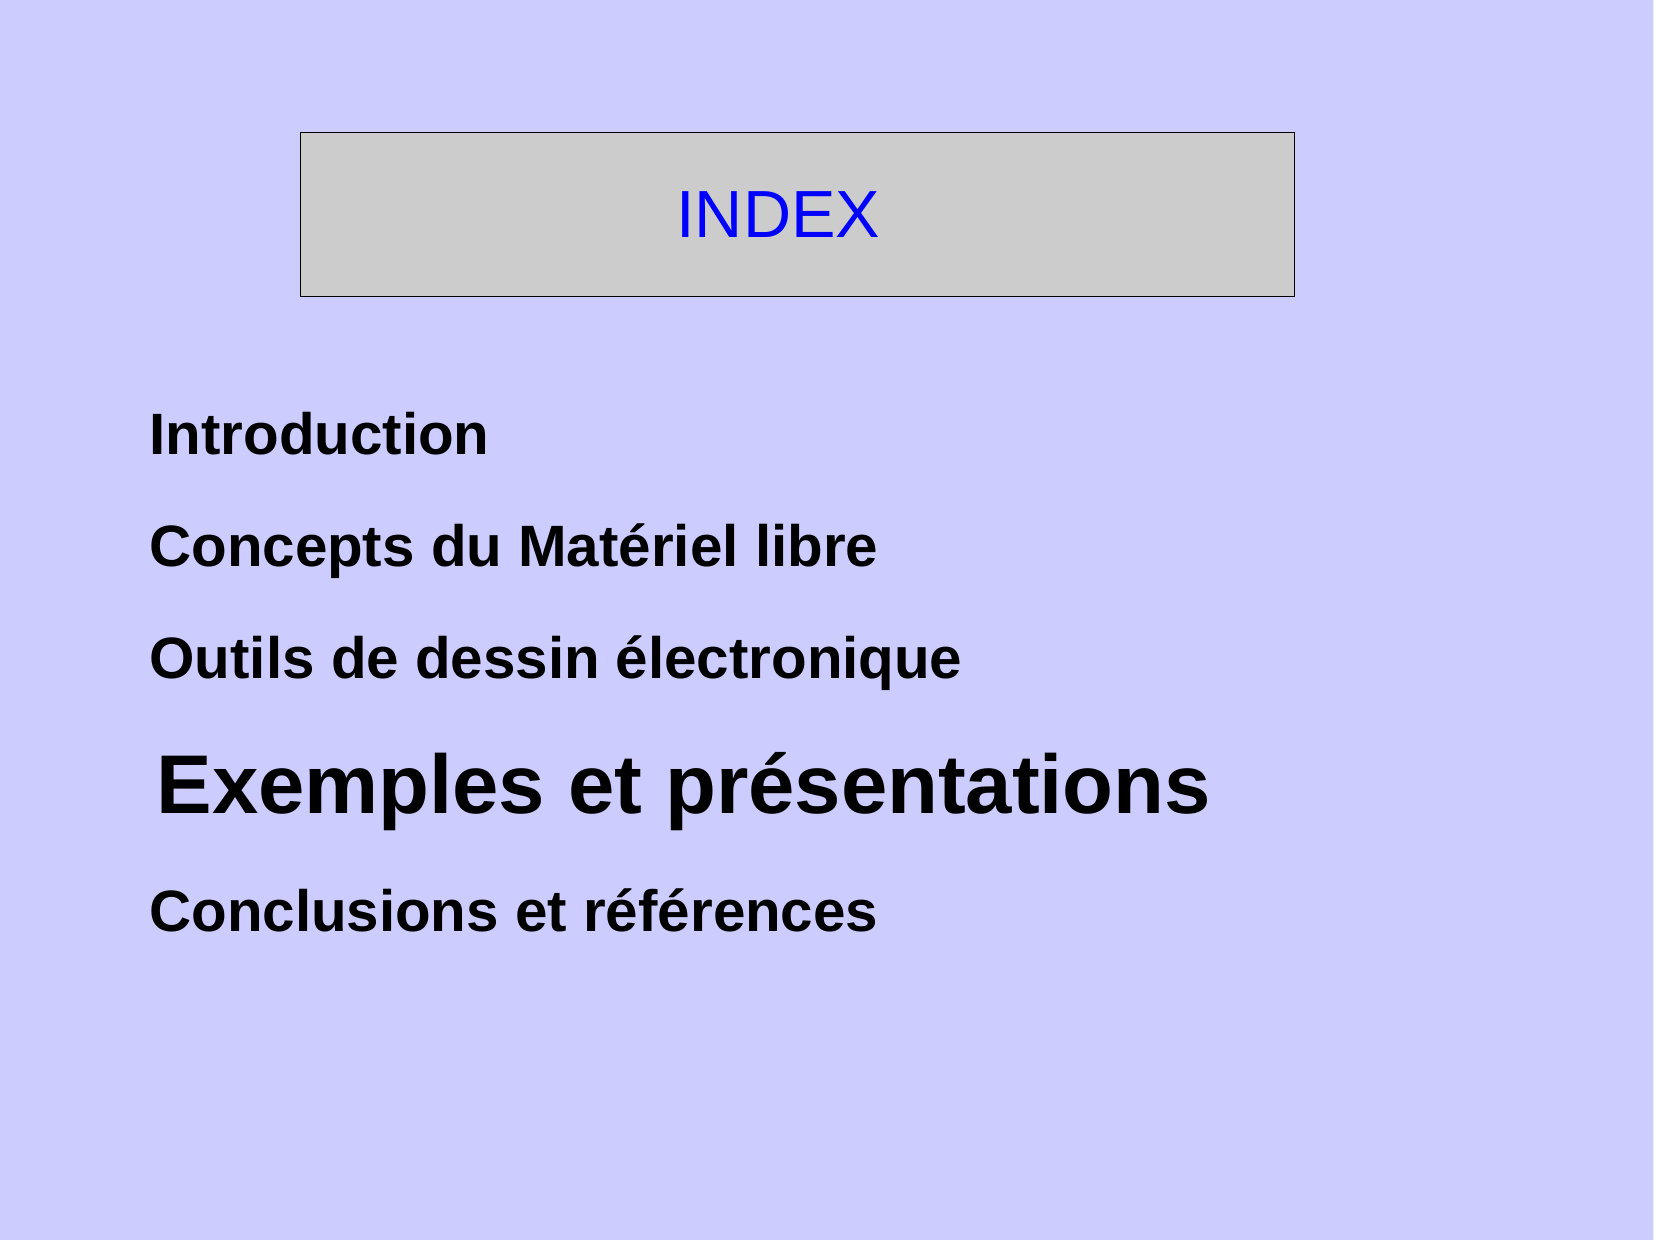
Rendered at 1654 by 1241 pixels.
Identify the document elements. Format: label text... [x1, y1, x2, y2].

text_box [300, 132, 1295, 297]
text_box Introduction Concepts du Matériel libre Outils de dessin électronique Exemples et présentations Conclusions et références [133, 401, 1615, 959]
text_box INDEX [676, 177, 905, 256]
